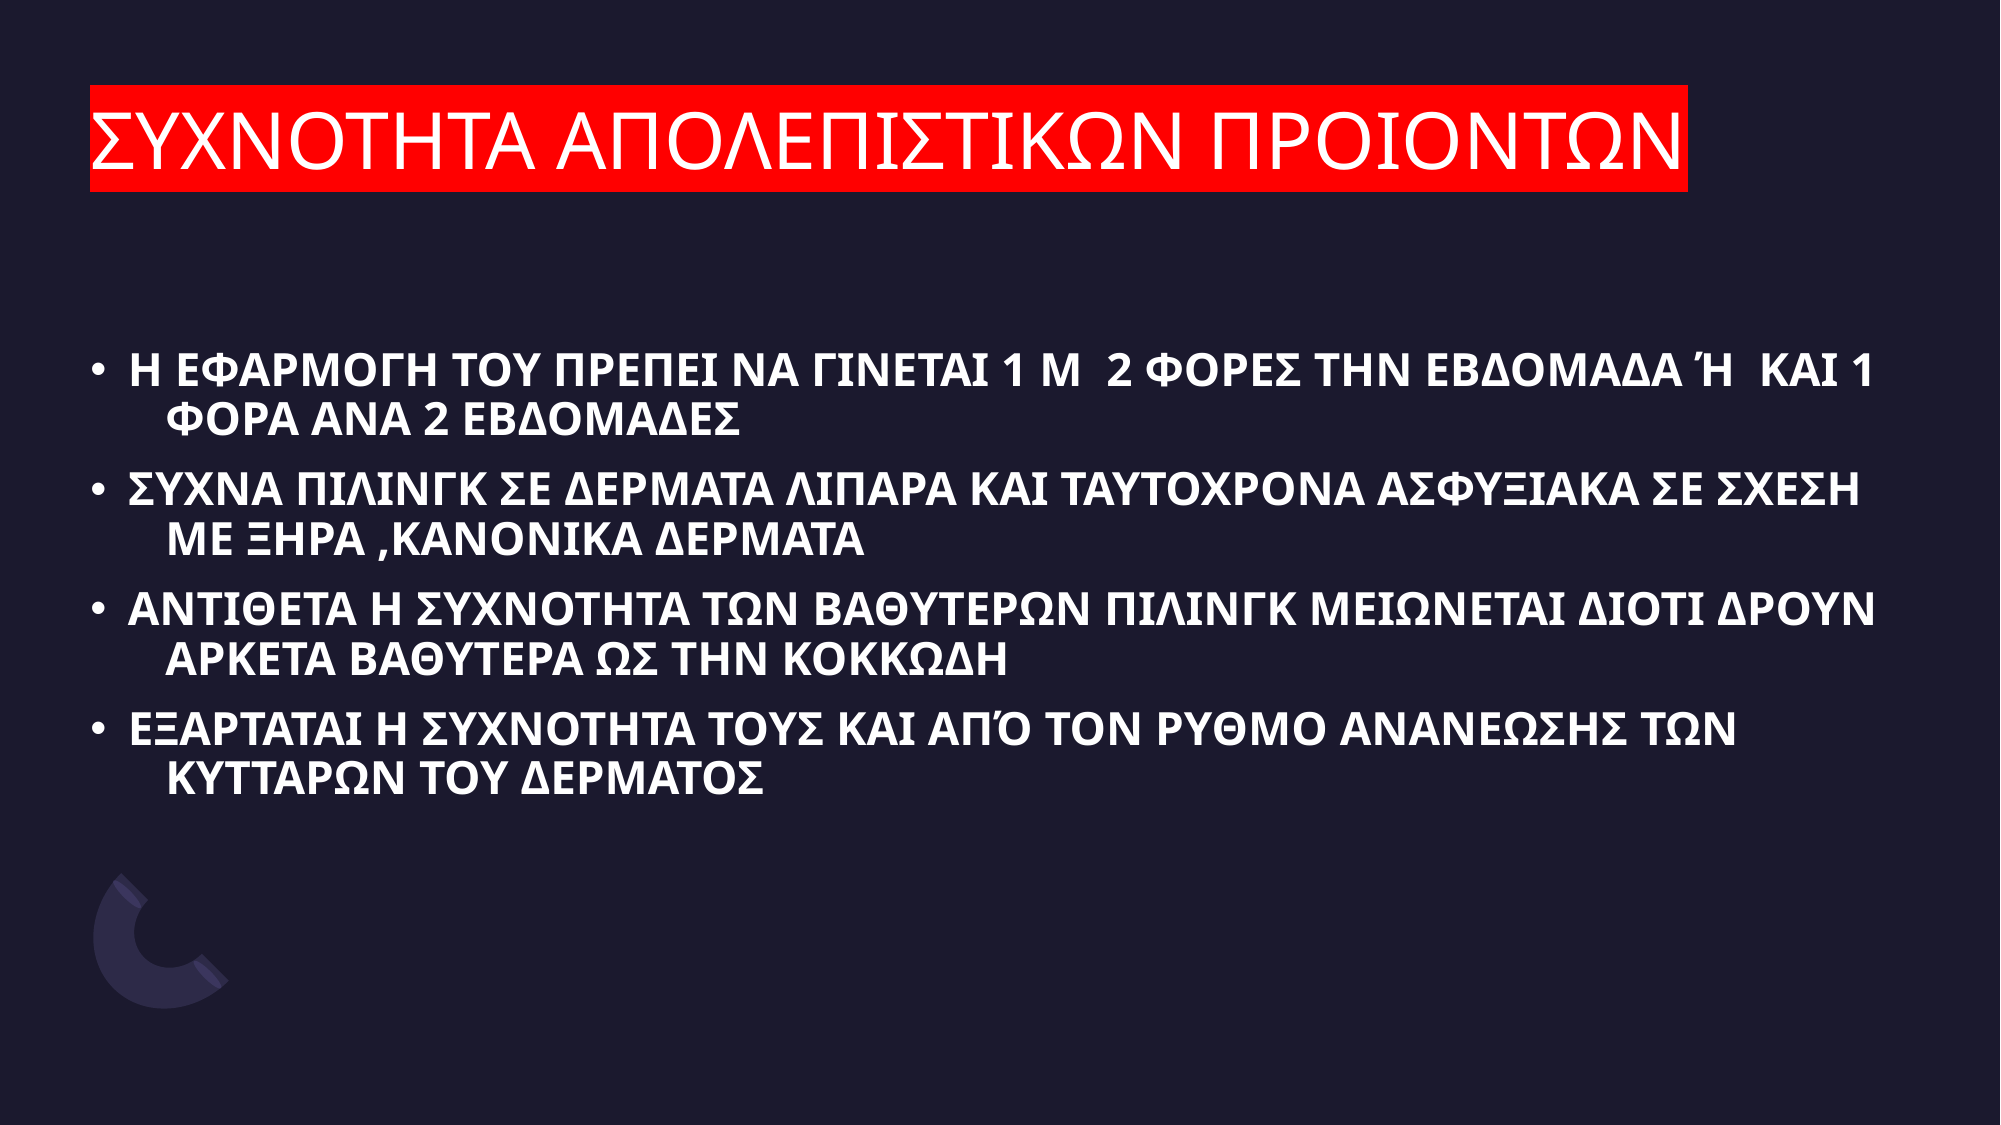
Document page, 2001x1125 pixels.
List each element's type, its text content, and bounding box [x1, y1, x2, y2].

list Η ΕΦΑΡΜΟΓΗ ΤΟΥ ΠΡΕΠΕΙ ΝΑ ΓΙΝΕΤΑΙ 1 Μ 2 ΦΟΡΕΣ ΤΗΝ ΕΒΔΟΜΑΔΑ Ή ΚΑΙ 1 ΦΟΡΑ ΑΝΑ 2 ΕΒΔΟΜΑΔΕΣ ΣΥΧΝΑ ΠΙΛΙΝΓΚ ΣΕ ΔΕΡΜΑΤΑ ΛΙΠΑΡΑ ΚΑΙ ΤΑΥΤΟΧΡΟΝΑ ΑΣΦΥΞΙΑΚΑ ΣΕ ΣΧΕΣΗ ΜΕ ΞΗΡΑ ,ΚΑΝΟΝΙΚΑ ΔΕΡΜΑΤΑ ΑΝΤΙΘΕΤΑ Η ΣΥΧΝΟΤΗΤΑ ΤΩΝ ΒΑΘΥΤΕΡΩΝ ΠΙΛΙΝΓΚ ΜΕΙΩΝΕΤΑΙ ΔΙΟΤΙ ΔΡΟΥΝ ΑΡΚΕΤΑ ΒΑΘΥΤΕΡΑ ΩΣ ΤΗΝ ΚΟΚΚΩΔΗ ΕΞΑΡΤΑΤΑΙ Η ΣΥΧΝΟΤΗΤΑ ΤΟΥΣ ΚΑΙ ΑΠΌ ΤΟΝ ΡΥΘΜΟ ΑΝΑΝΕΩΣΗΣ ΤΩΝ ΚΥΤΤΑΡΩΝ ΤΟΥ ΔΕΡΜΑΤΟΣ [90, 346, 1910, 883]
title ΣΥΧΝΟΤΗΤΑ ΑΠΟΛΕΠΙΣΤΙΚΩΝ ΠΡΟΙΟΝΤΩΝ [90, 90, 1910, 243]
